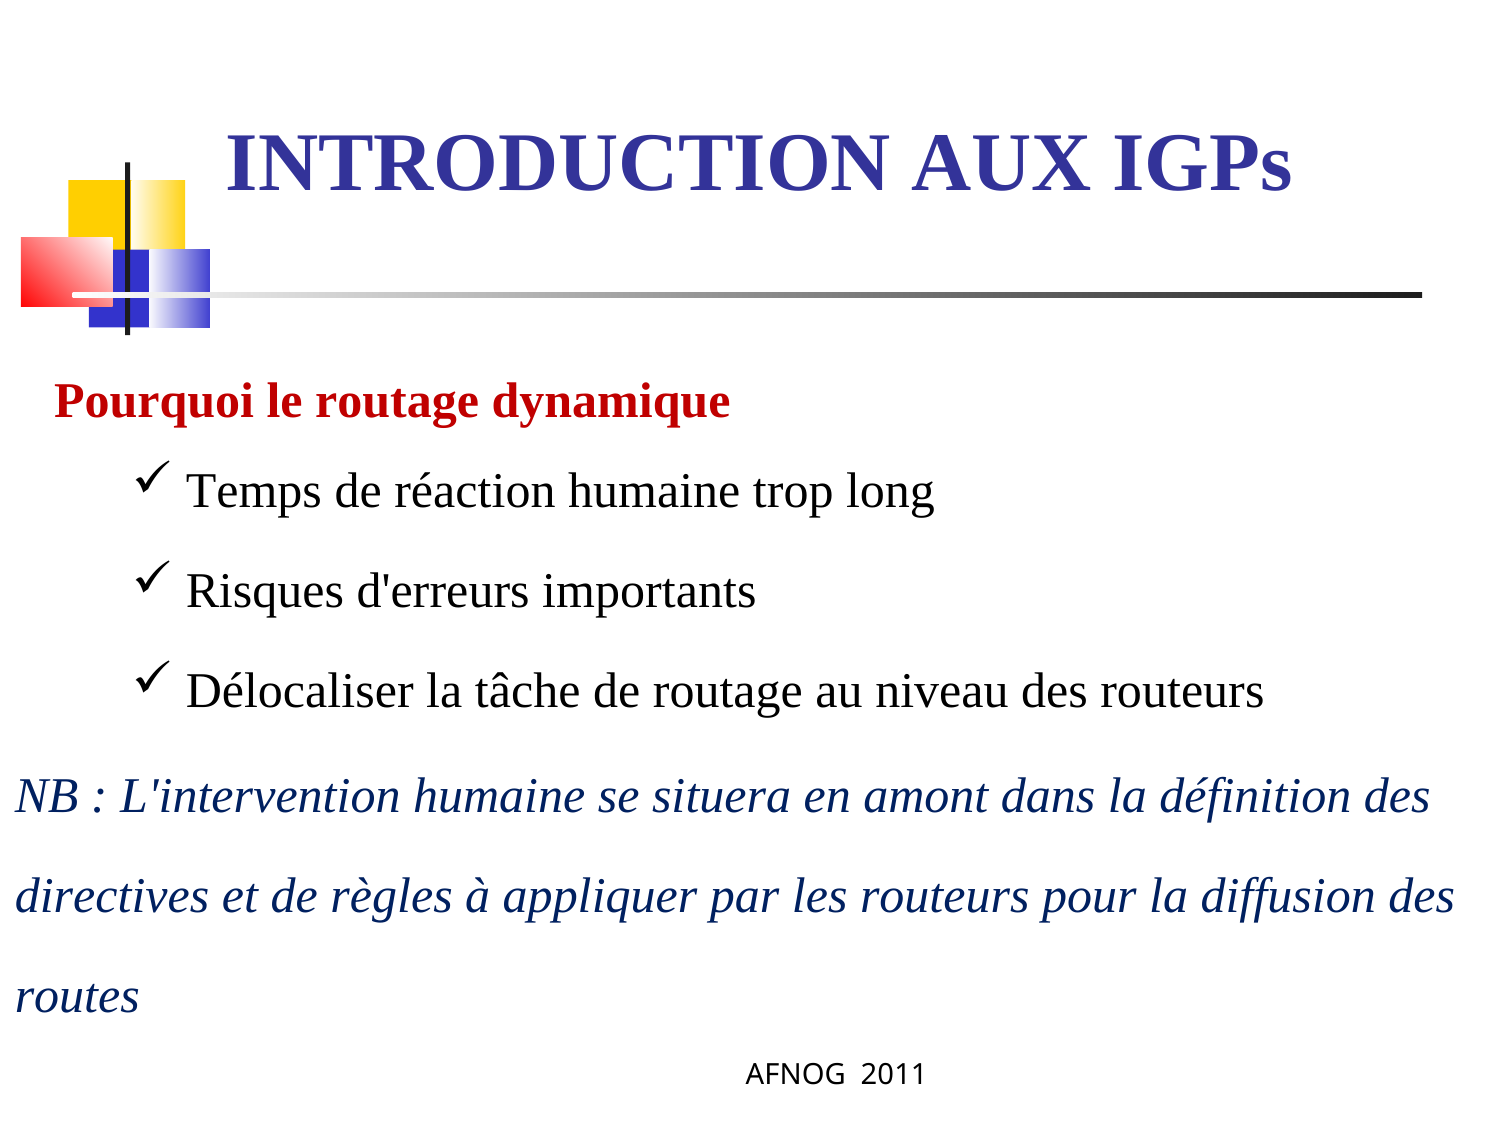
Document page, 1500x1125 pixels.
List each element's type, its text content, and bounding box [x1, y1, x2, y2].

text_box NB : L'intervention humaine se situera en amont dans la définition des directives et de règles à appliquer par les routeurs pour la diffusion des routes [0, 714, 1500, 1031]
text_box Temps de réaction humaine trop long Risques d'erreurs importants Délocaliser la tâche de routage au niveau des routeurs [117, 410, 1500, 714]
text_box INTRODUCTION AUX IGPs [210, 105, 1418, 218]
text_box AFNOG 2011 [599, 1031, 1074, 1099]
text_box Pourquoi le routage dynamique [39, 320, 762, 436]
